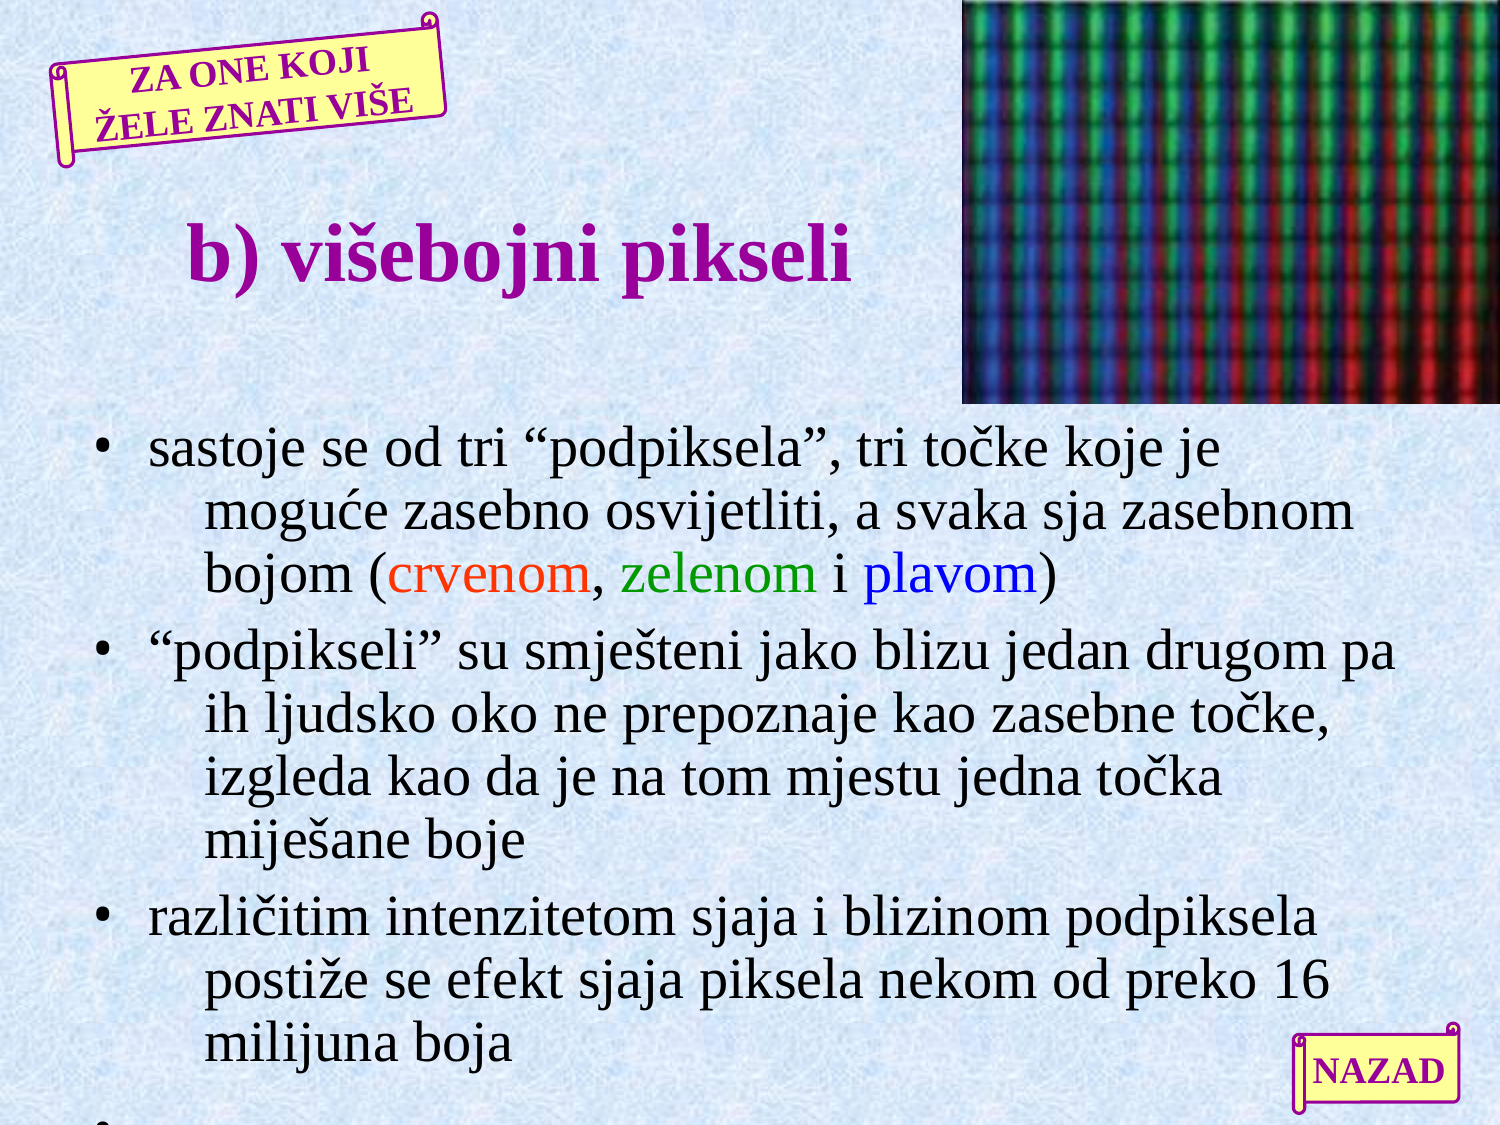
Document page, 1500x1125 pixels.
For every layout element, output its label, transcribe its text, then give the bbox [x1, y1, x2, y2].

picture [962, 0, 1500, 404]
title b) višebojni pikseli [159, 184, 882, 313]
list sastoje se od tri “podpiksela”, tri točke koje je moguće zasebno osvijetliti, a svaka sja zasebnom bojom (crvenom, zelenom i plavom) “podpikseli” su smješteni jako blizu jedan drugom pa ih ljudsko oko ne prepoznaje kao zasebne točke, izgleda kao da je na tom mjestu jedna točka miješane boje različitim intenzitetom sjaja i blizinom podpiksela postiže se efekt sjaja piksela nekom od preko 16 milijuna boja [76, 408, 1427, 1088]
text_box NAZAD [1293, 1023, 1459, 1114]
text_box ZA ONE KOJI ŽELE ZNATI VIŠE [50, 12, 446, 167]
